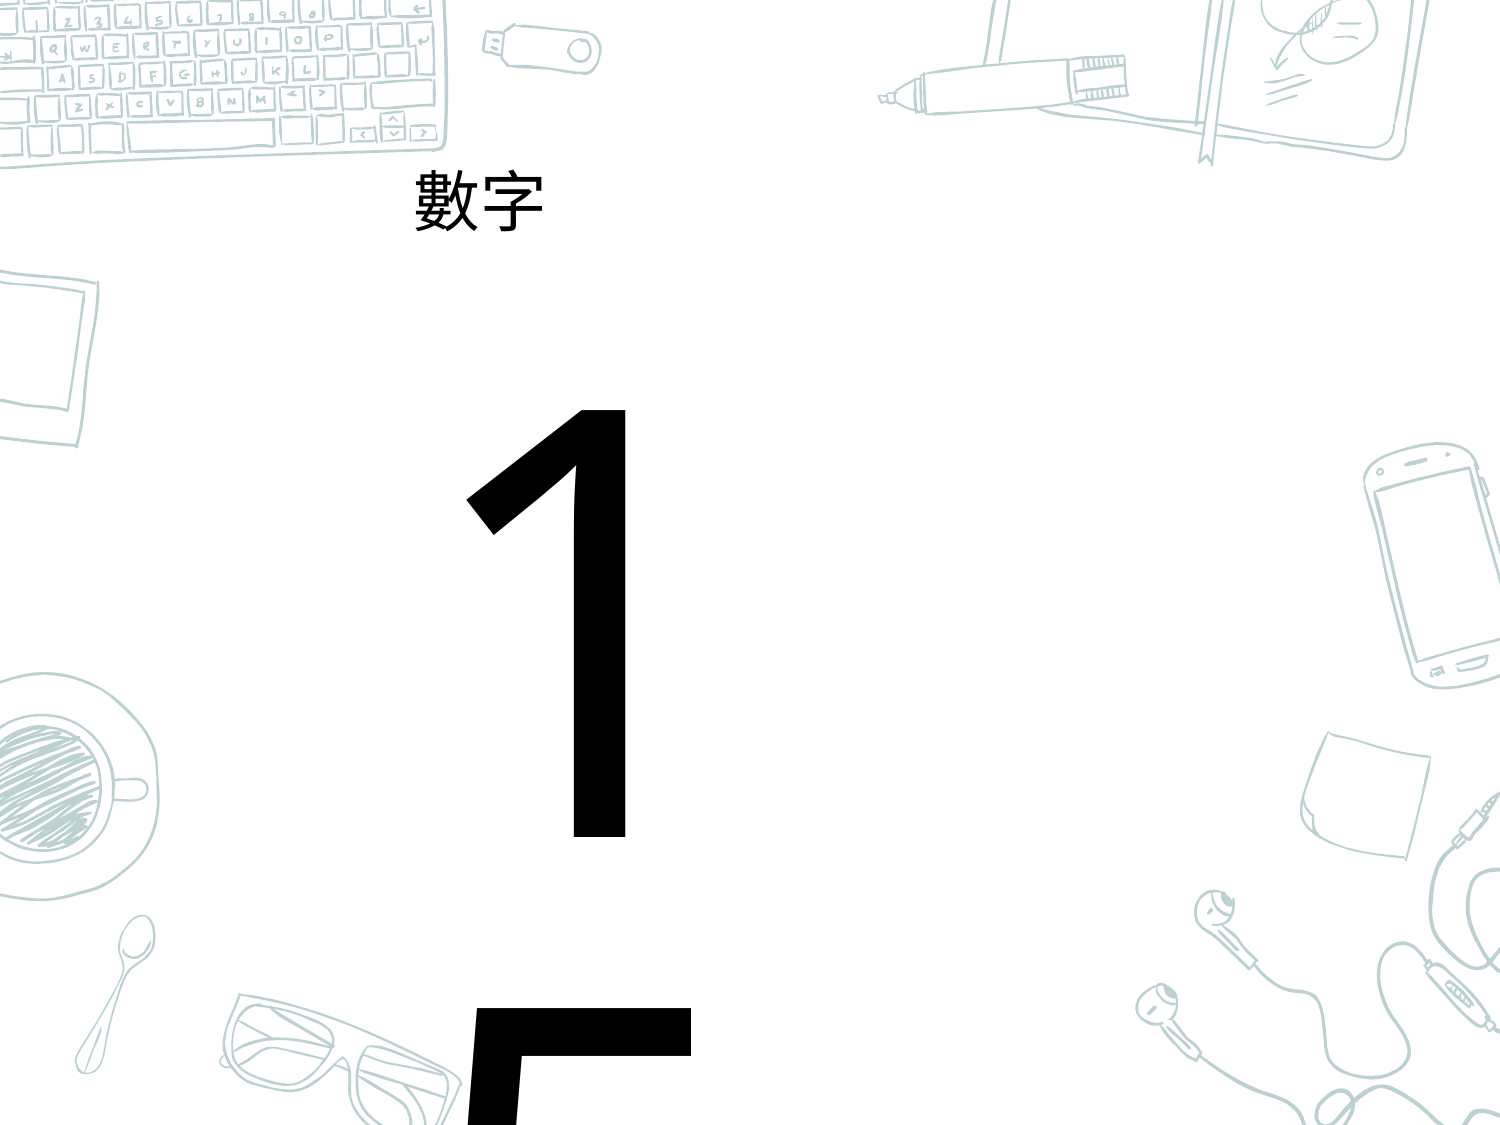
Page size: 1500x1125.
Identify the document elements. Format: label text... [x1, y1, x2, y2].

text_box 數字15 [398, 152, 1090, 973]
